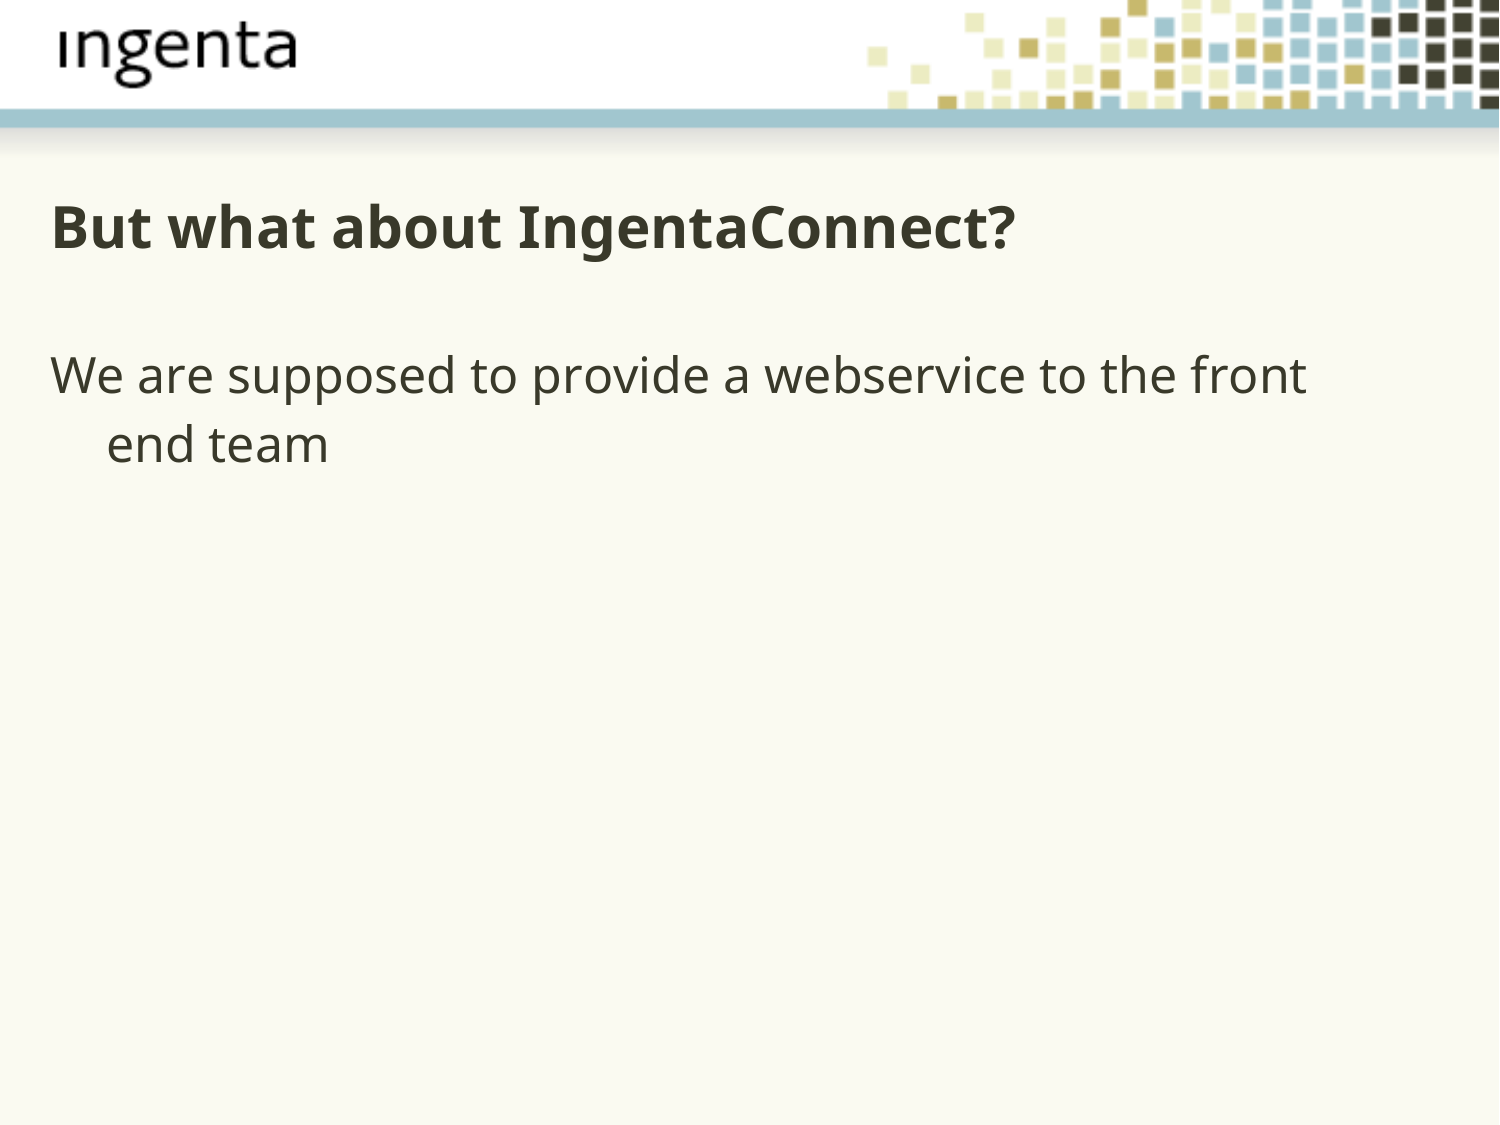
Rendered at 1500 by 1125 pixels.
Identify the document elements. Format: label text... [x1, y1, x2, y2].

picture [0, 0, 1499, 1125]
title But what about IngentaConnect? [50, 187, 1375, 262]
list We are supposed to provide a webservice to the front end team [50, 262, 1375, 975]
